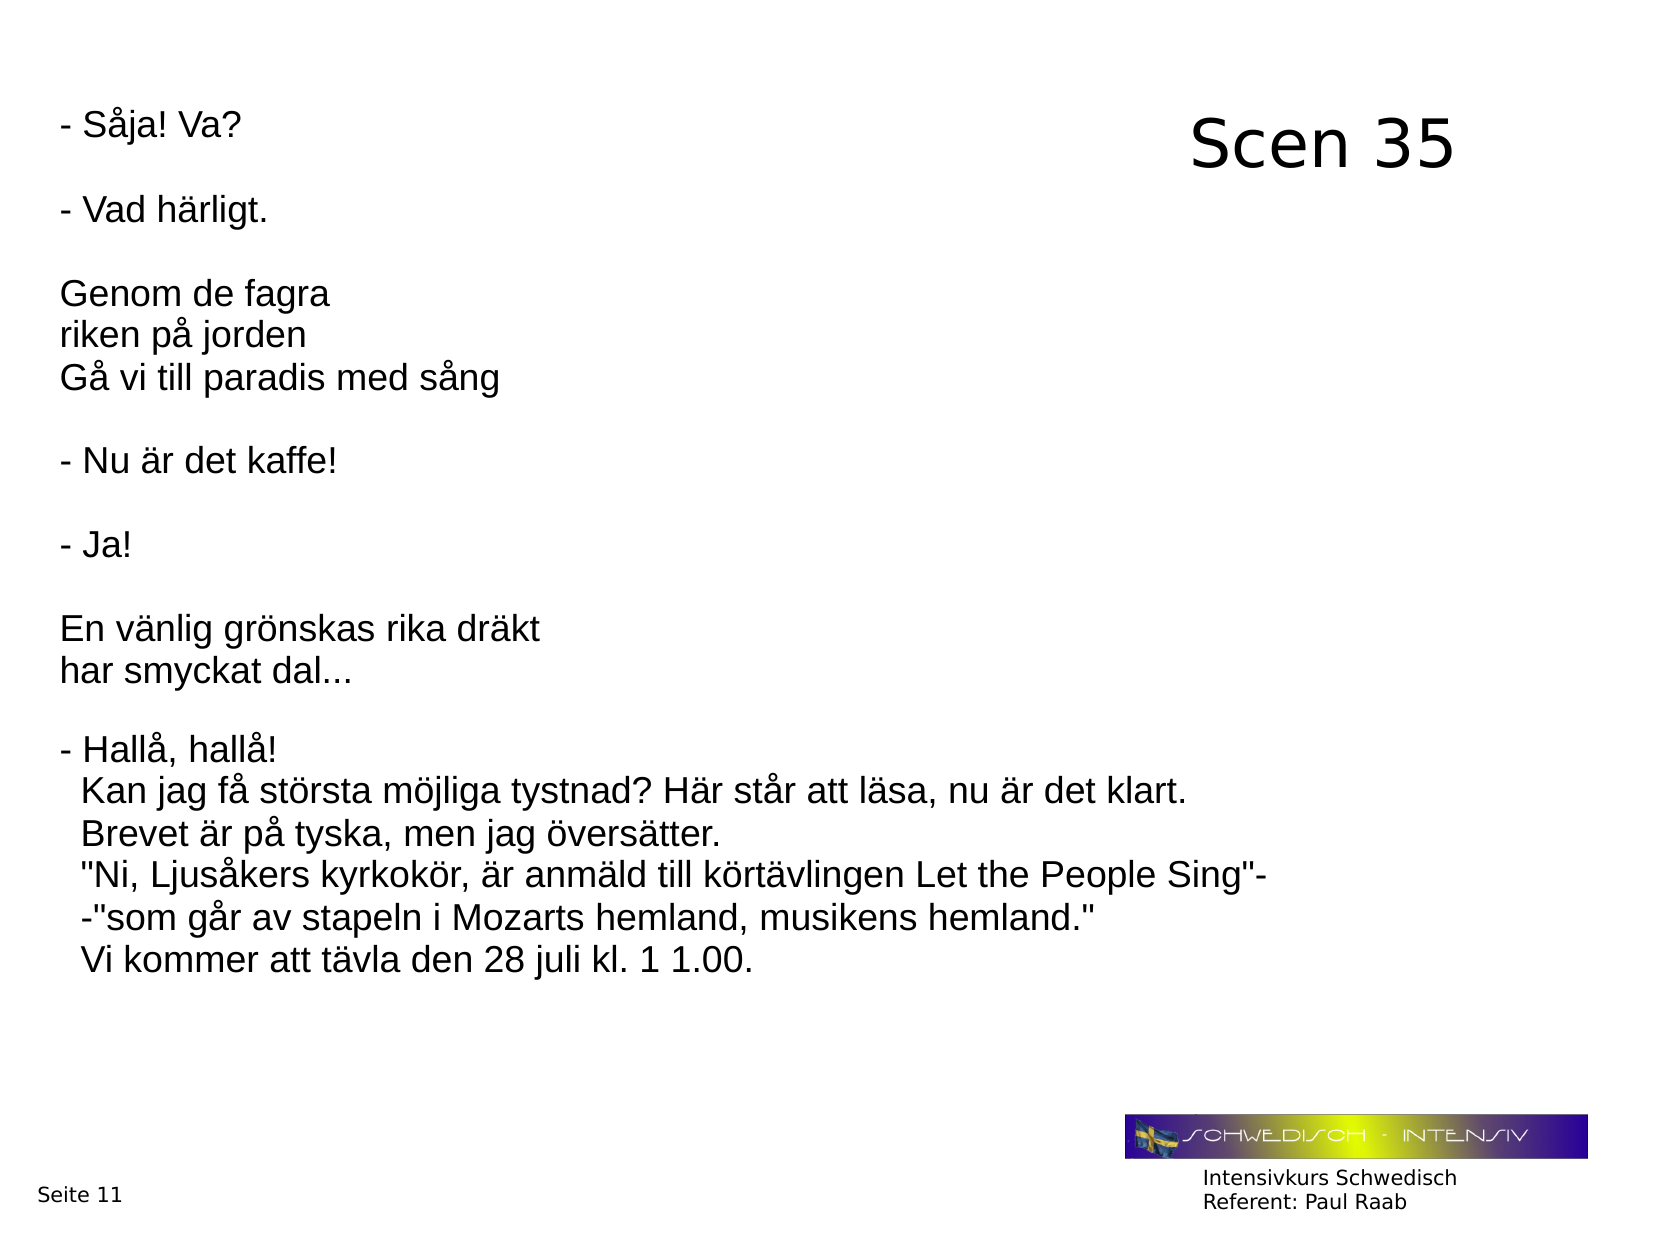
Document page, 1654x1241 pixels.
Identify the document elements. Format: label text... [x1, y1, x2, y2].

text_box - Såja! Va? - Vad härligt. Genom de fagra riken på jorden Gå vi till paradis med sång - Nu är det kaffe! - Ja! En vänlig grönskas rika dräkt har smyckat dal... [44, 96, 877, 720]
picture [1125, 1114, 1588, 1159]
text_box - Hallå, hallå! Kan jag få största möjliga tystnad? Här står att läsa, nu är det klart. Brevet är på tyska, men jag översätter. "Ni, Ljusåkers kyrkokör, är anmäld till körtävlingen Let the People Sing"- -"som går av stapeln i Mozarts hemland, musikens hemland." Vi kommer att tävla den 28 juli kl. 1 1.00. [44, 720, 1286, 1030]
text_box Scen 35 [1153, 97, 1489, 191]
